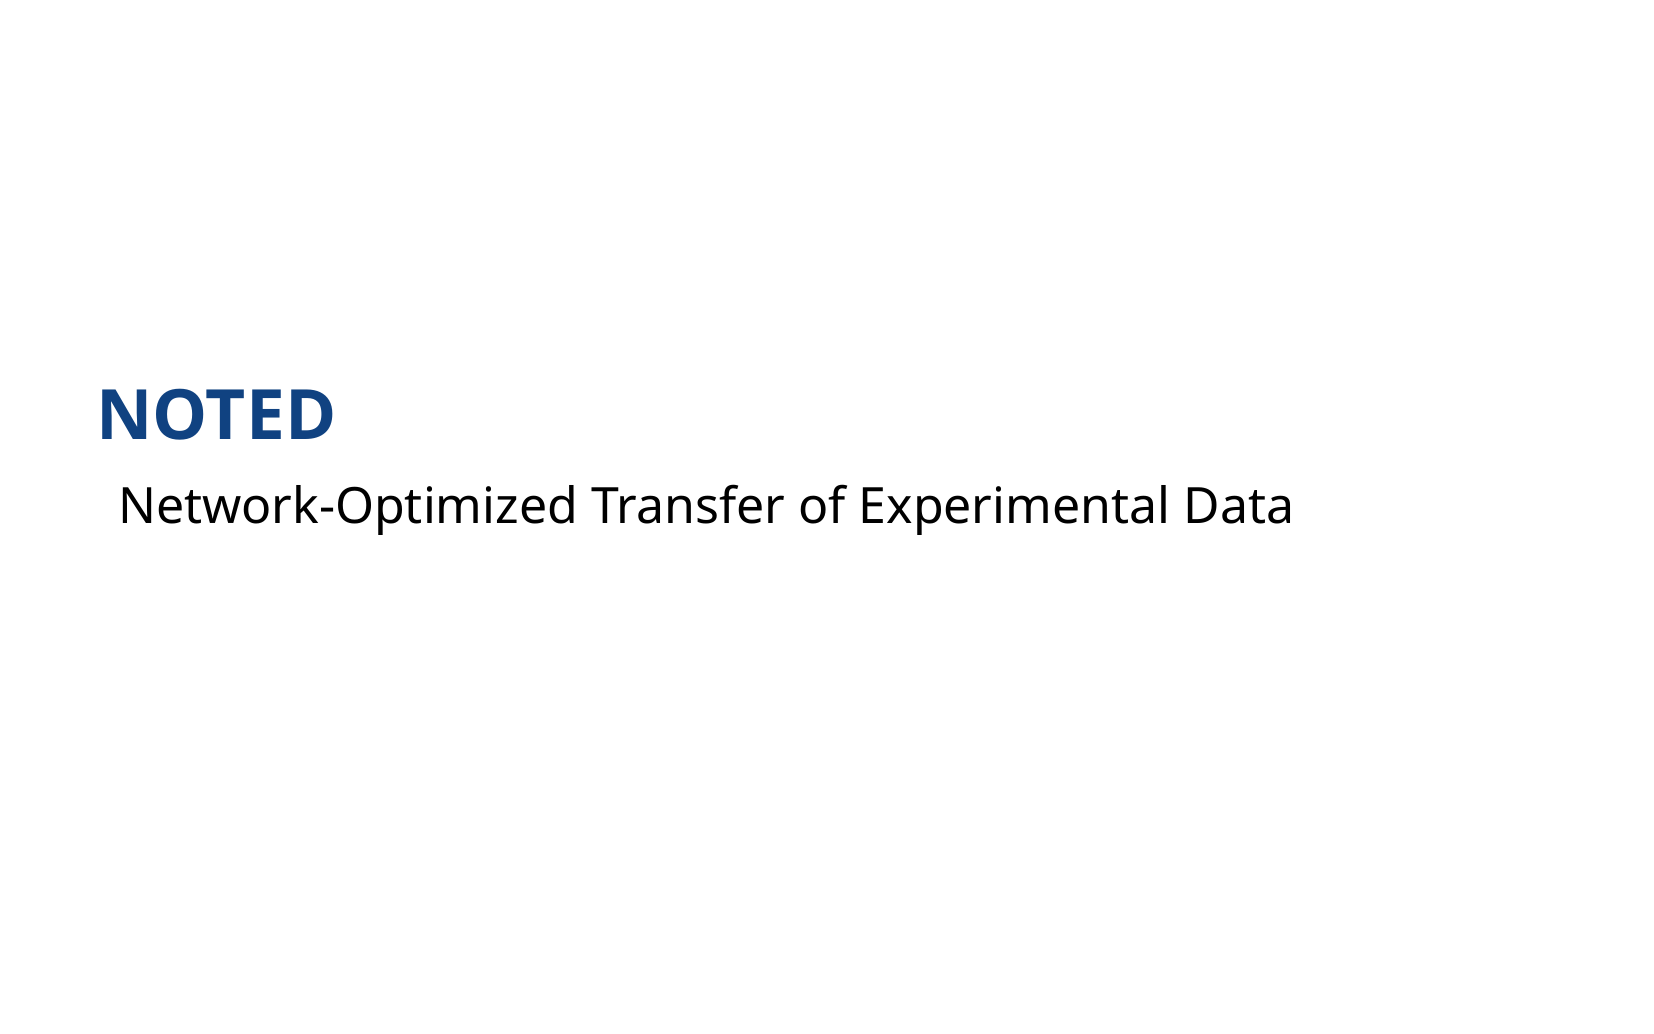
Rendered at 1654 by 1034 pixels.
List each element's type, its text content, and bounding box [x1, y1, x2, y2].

text_box Network-Optimized Transfer of Experimental Data [103, 463, 1563, 615]
title NOTED [96, 337, 1564, 488]
